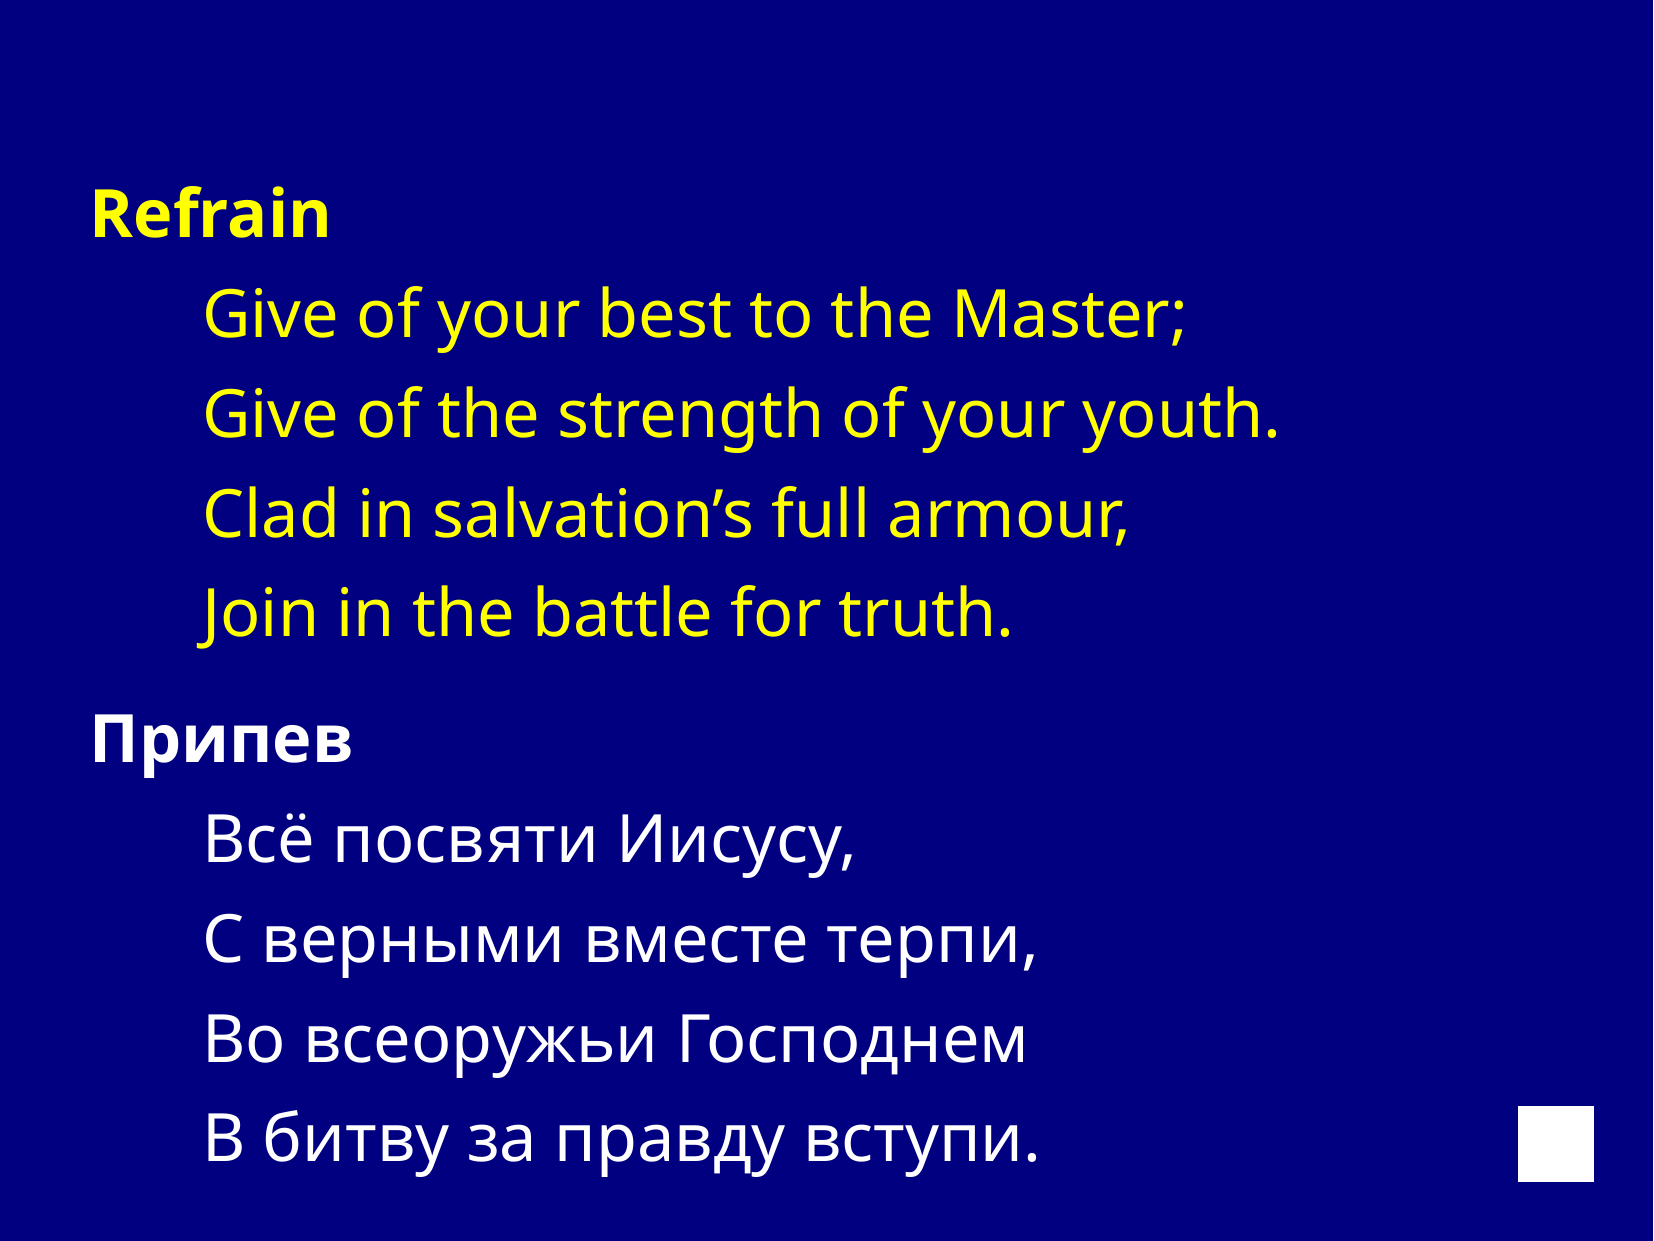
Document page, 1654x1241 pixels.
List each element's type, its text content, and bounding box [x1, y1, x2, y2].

text_box [1518, 1106, 1594, 1182]
text_box Припев Всё посвяти Иисусу, С верными вместе терпи, Во всеоружьи Господнем В битву за правду вступи. [75, 675, 1576, 1163]
text_box Refrain Give of your best to the Master; Give of the strength of your youth. Clad in salvation’s full armour, Join in the battle for truth. [75, 150, 1576, 638]
